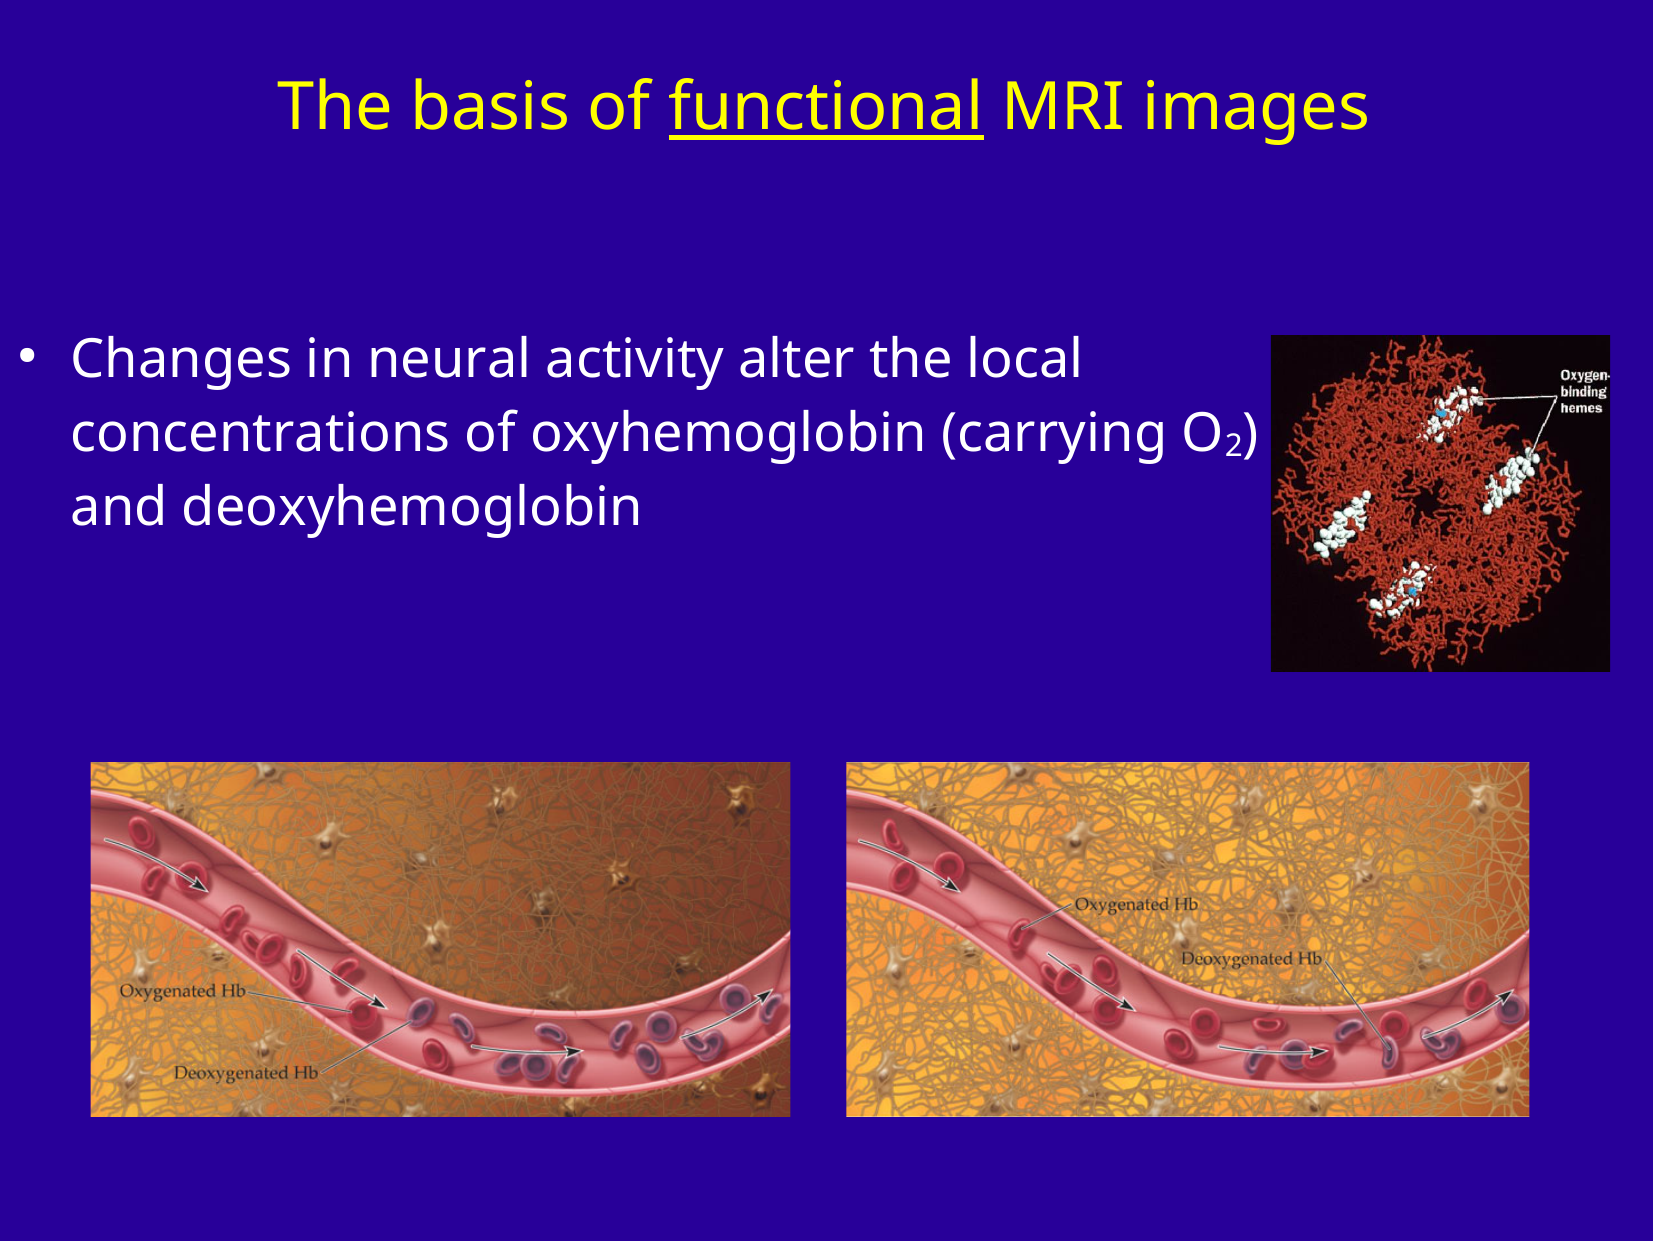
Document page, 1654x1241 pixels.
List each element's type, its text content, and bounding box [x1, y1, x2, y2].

picture [1270, 335, 1611, 672]
list Changes in neural activity alter the local concentrations of oxyhemoglobin (carrying O2) and deoxyhemoglobin [0, 319, 1300, 1241]
picture [846, 762, 1530, 1117]
picture [90, 762, 791, 1117]
title The basis of functional MRI images [118, 0, 1531, 208]
